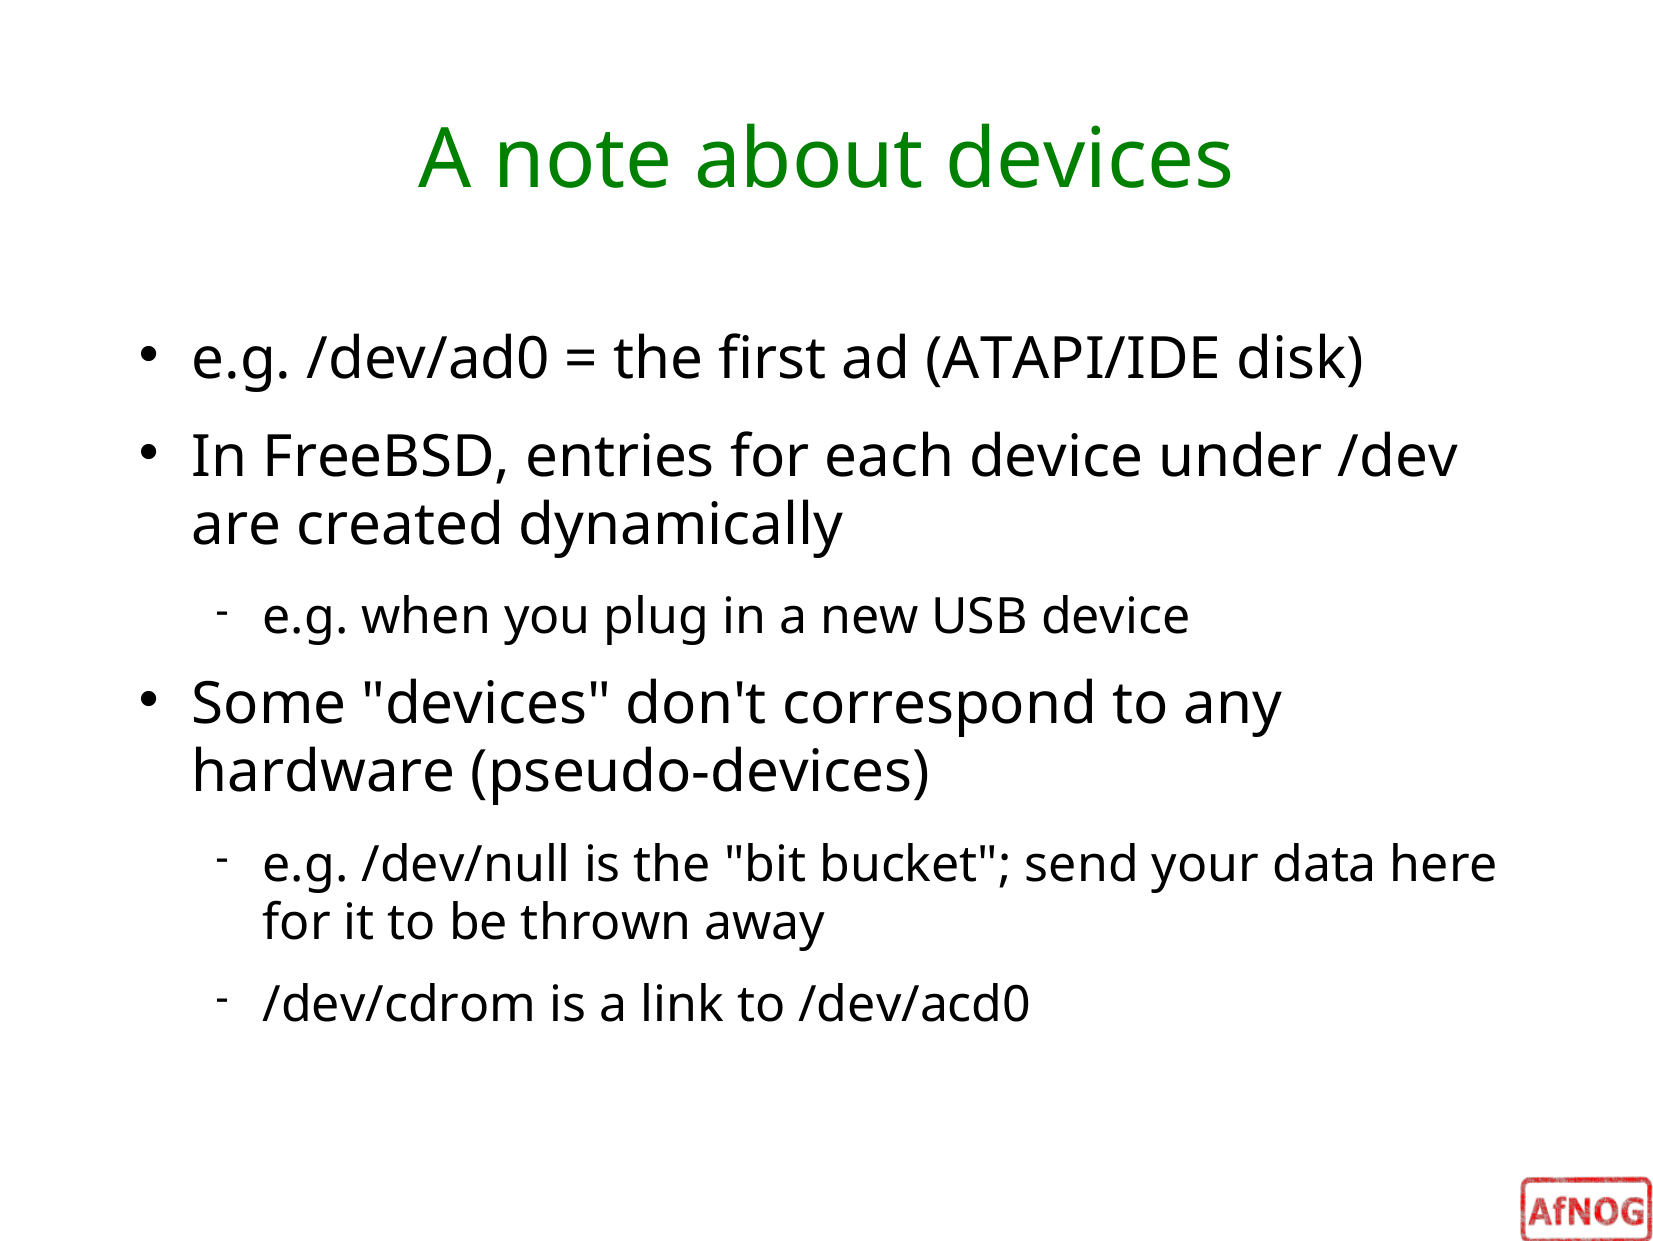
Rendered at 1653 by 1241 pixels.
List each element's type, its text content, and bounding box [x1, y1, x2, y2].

picture [1519, 1175, 1653, 1241]
text_box A note about devices [121, 73, 1533, 241]
text_box e.g. /dev/ad0 = the first ad (ATAPI/IDE disk) In FreeBSD, entries for each device under /dev are created dynamically e.g. when you plug in a new USB device Some "devices" don't correspond to any hardware (pseudo-devices) e.g. /dev/null is the "bit bucket"; send your data here for it to be thrown away /dev/cdrom is a link to /dev/acd0 [121, 322, 1560, 1133]
